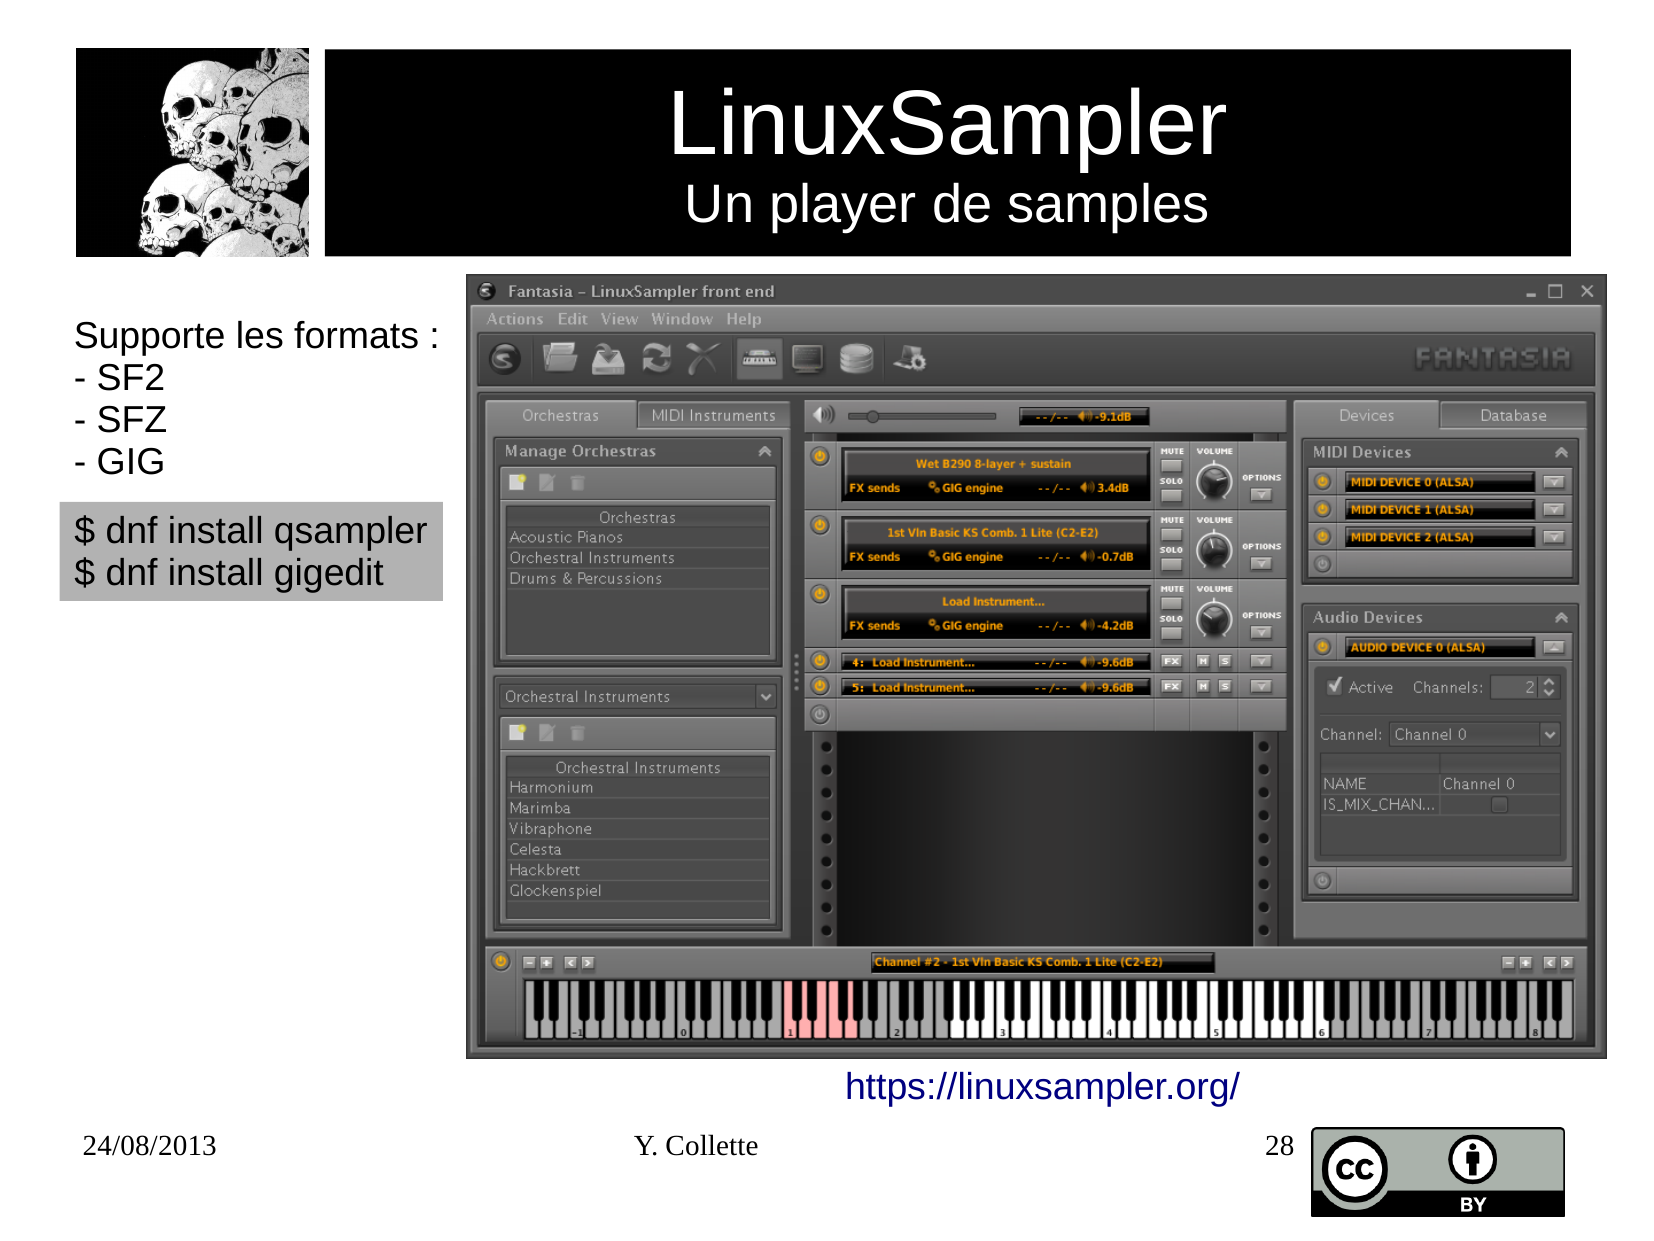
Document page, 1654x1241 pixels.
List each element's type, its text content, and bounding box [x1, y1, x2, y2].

picture [76, 48, 309, 257]
text_box Supporte les formats : - SF2 - SFZ - GIG [59, 307, 467, 490]
picture [466, 274, 1607, 1059]
title LinuxSampler Un player de samples [324, 49, 1571, 257]
text_box https://linuxsampler.org/ [830, 1059, 1276, 1115]
text_box $ dnf install qsampler $ dnf install gigedit [59, 501, 443, 601]
picture [1311, 1127, 1565, 1217]
